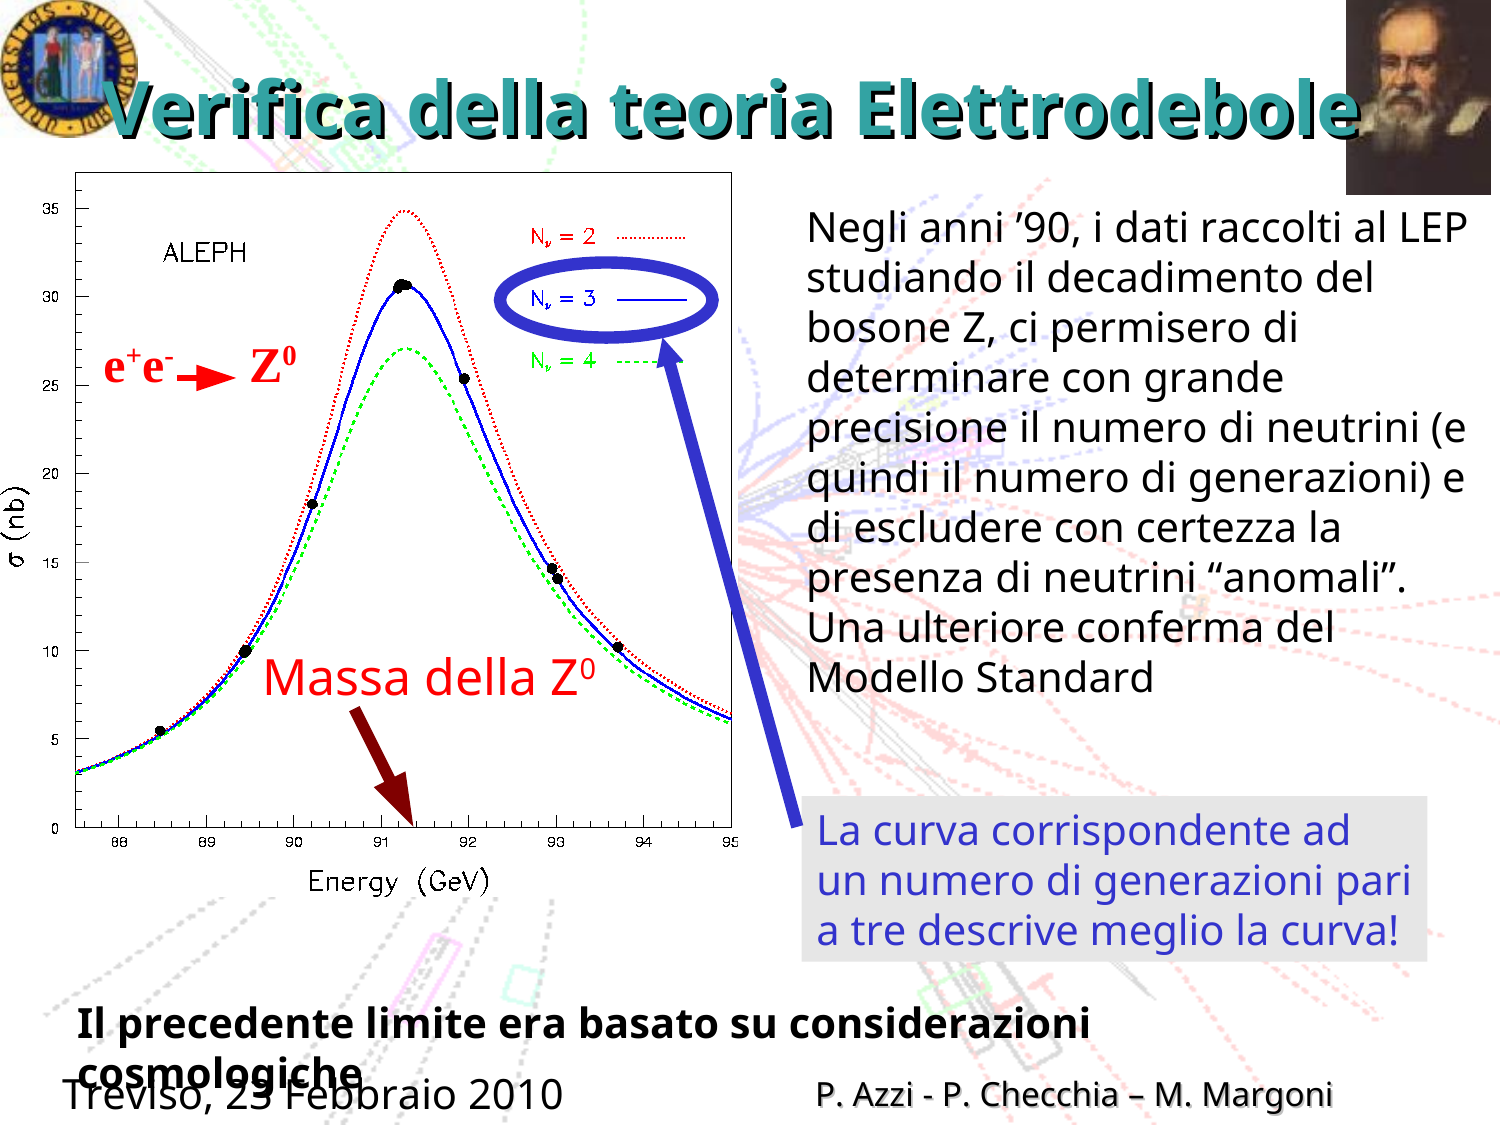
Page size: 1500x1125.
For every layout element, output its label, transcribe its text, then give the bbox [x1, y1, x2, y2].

picture [0, 0, 1500, 1125]
text_box Il precedente limite era basato su considerazioni cosmologiche [62, 989, 1388, 1105]
text_box La curva corrispondente ad un numero di generazioni pari a tre descrive meglio la curva! [801, 796, 1428, 962]
text_box e+e- Z0 [88, 324, 384, 400]
title Verifica della teoria Elettrodebole [0, 43, 1463, 169]
text_box Massa della Z0 [248, 637, 780, 713]
text_box Negli anni ’90, i dati raccolti al LEP studiando il decadimento del bosone Z, ci permisero di determinare con grande precisione il numero di neutrini (e quindi il numero di generazioni) e di escludere con certezza la presenza di neutrini “anomali”. Una ulteriore conferma del Modello Standard [791, 193, 1492, 760]
